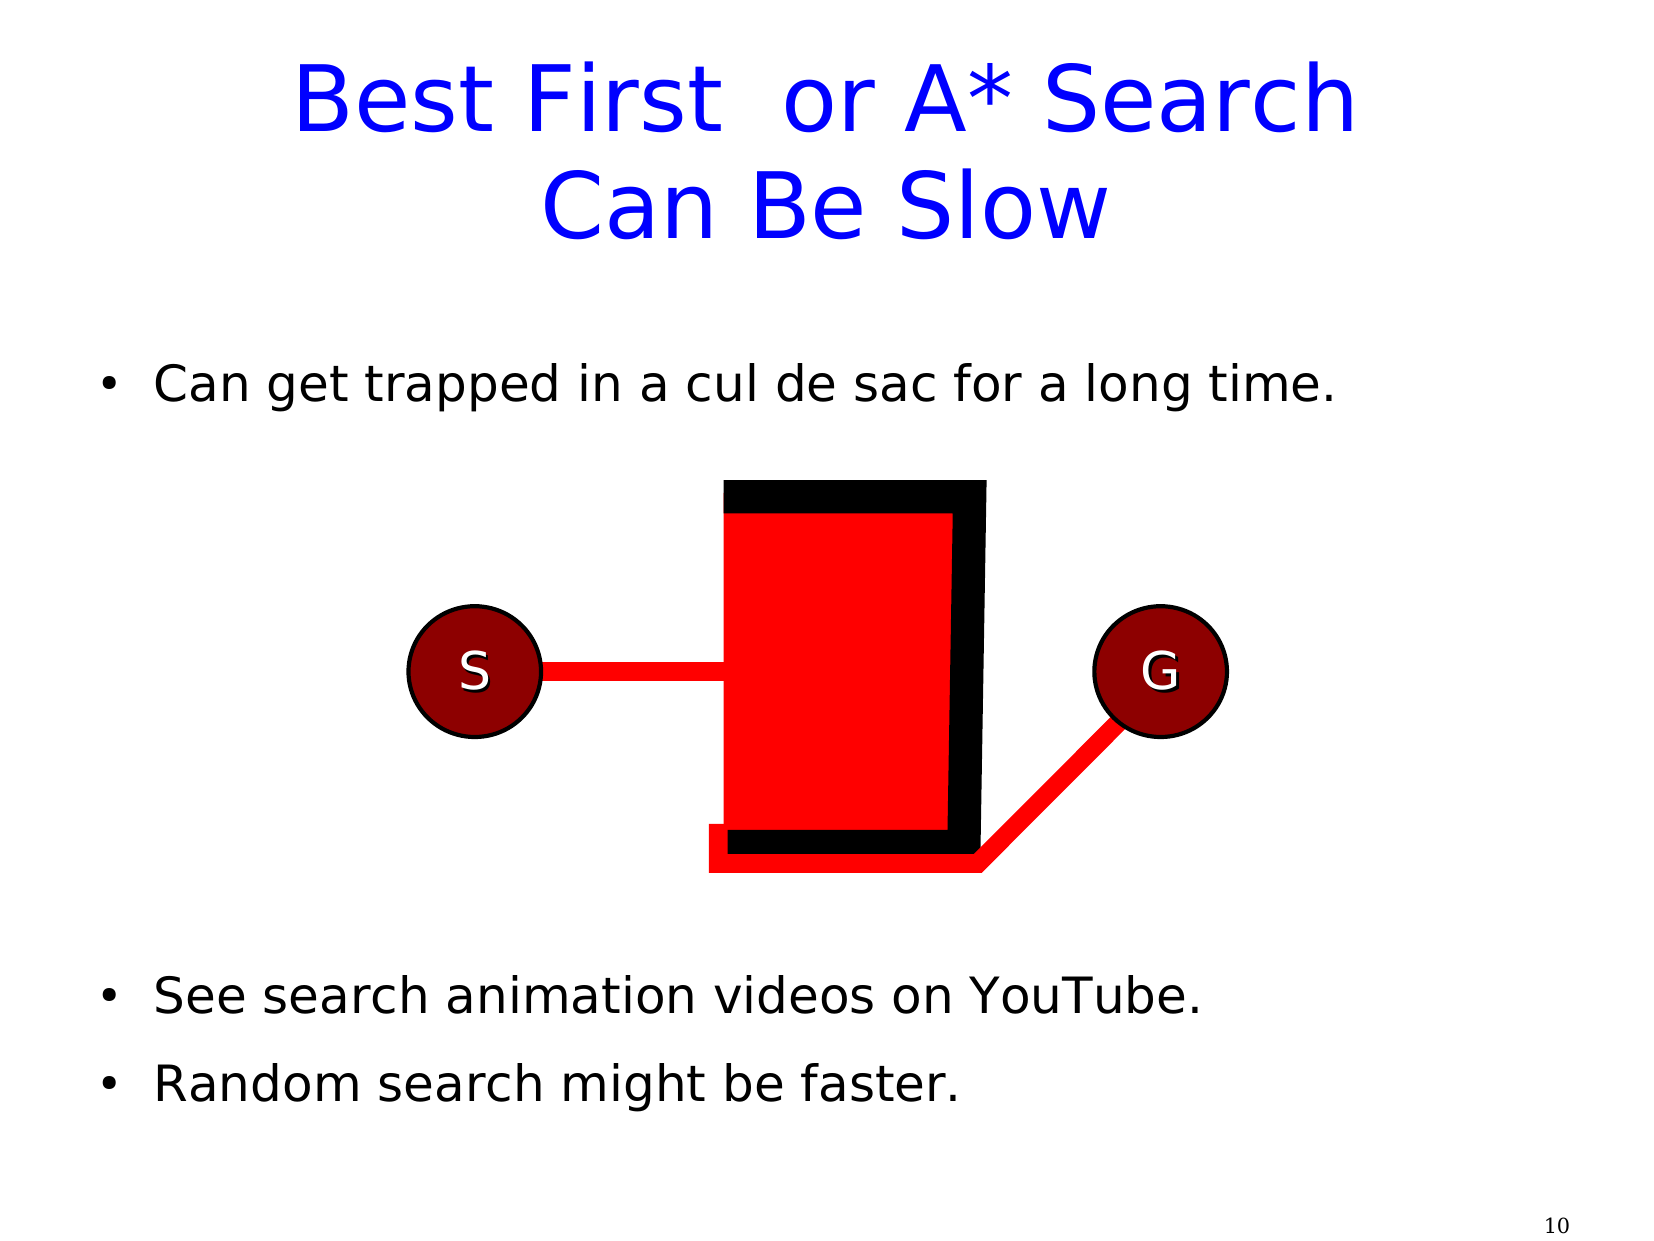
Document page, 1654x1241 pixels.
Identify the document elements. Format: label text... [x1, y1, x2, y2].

text_box S [408, 606, 542, 738]
title Best First or A* Search Can Be Slow [82, 45, 1571, 261]
text_box [723, 514, 952, 829]
text_box G [1094, 606, 1227, 738]
list Can get trapped in a cul de sac for a long time. See search animation videos on YouTube. Random search might be faster. [82, 355, 1571, 1160]
